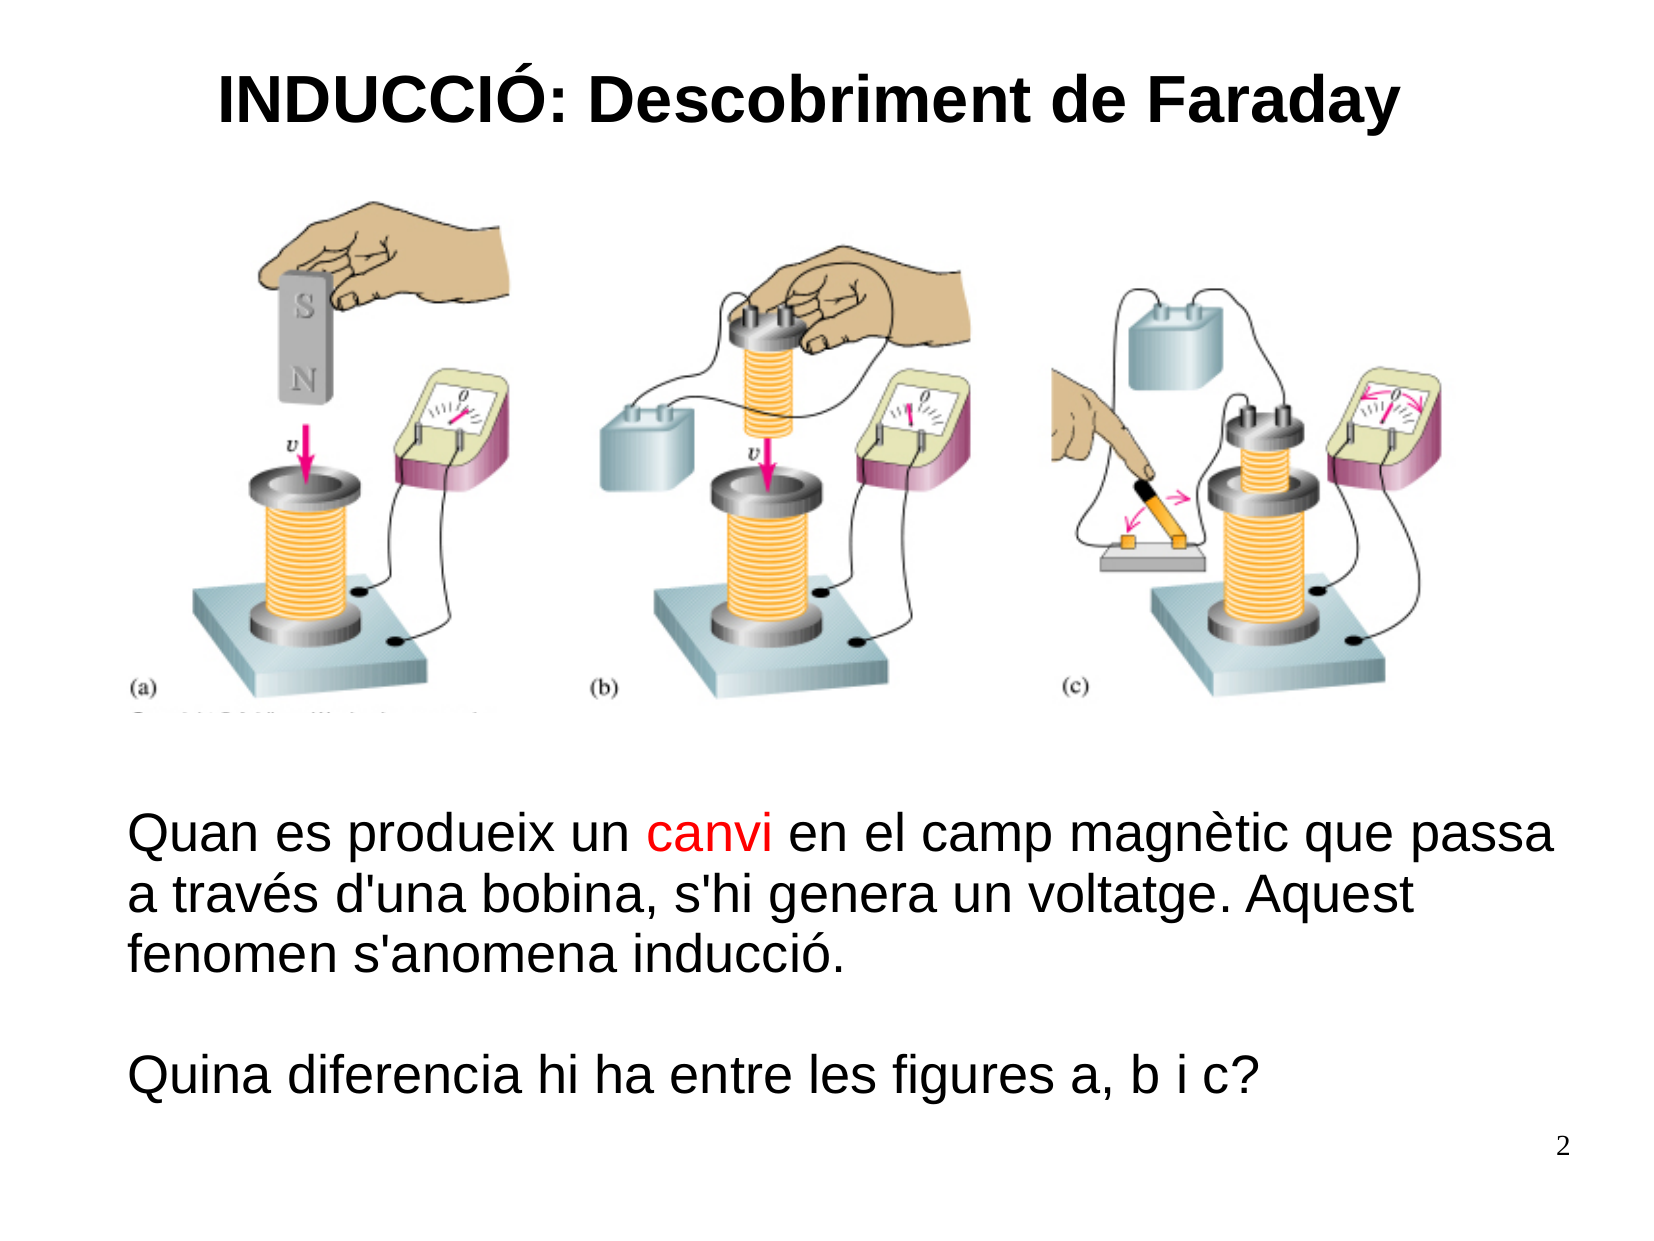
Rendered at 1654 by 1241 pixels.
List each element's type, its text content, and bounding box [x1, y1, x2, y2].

text_box INDUCCIÓ: Descobriment de Faraday [202, 54, 1493, 145]
text_box Quan es produeix un canvi en el camp magnètic que passa a través d'una bobina, s'hi genera un voltatge. Aquest fenomen s'anomena inducció. Quina diferencia hi ha entre les figures a, b i c? [112, 795, 1576, 1113]
picture [112, 187, 1463, 713]
